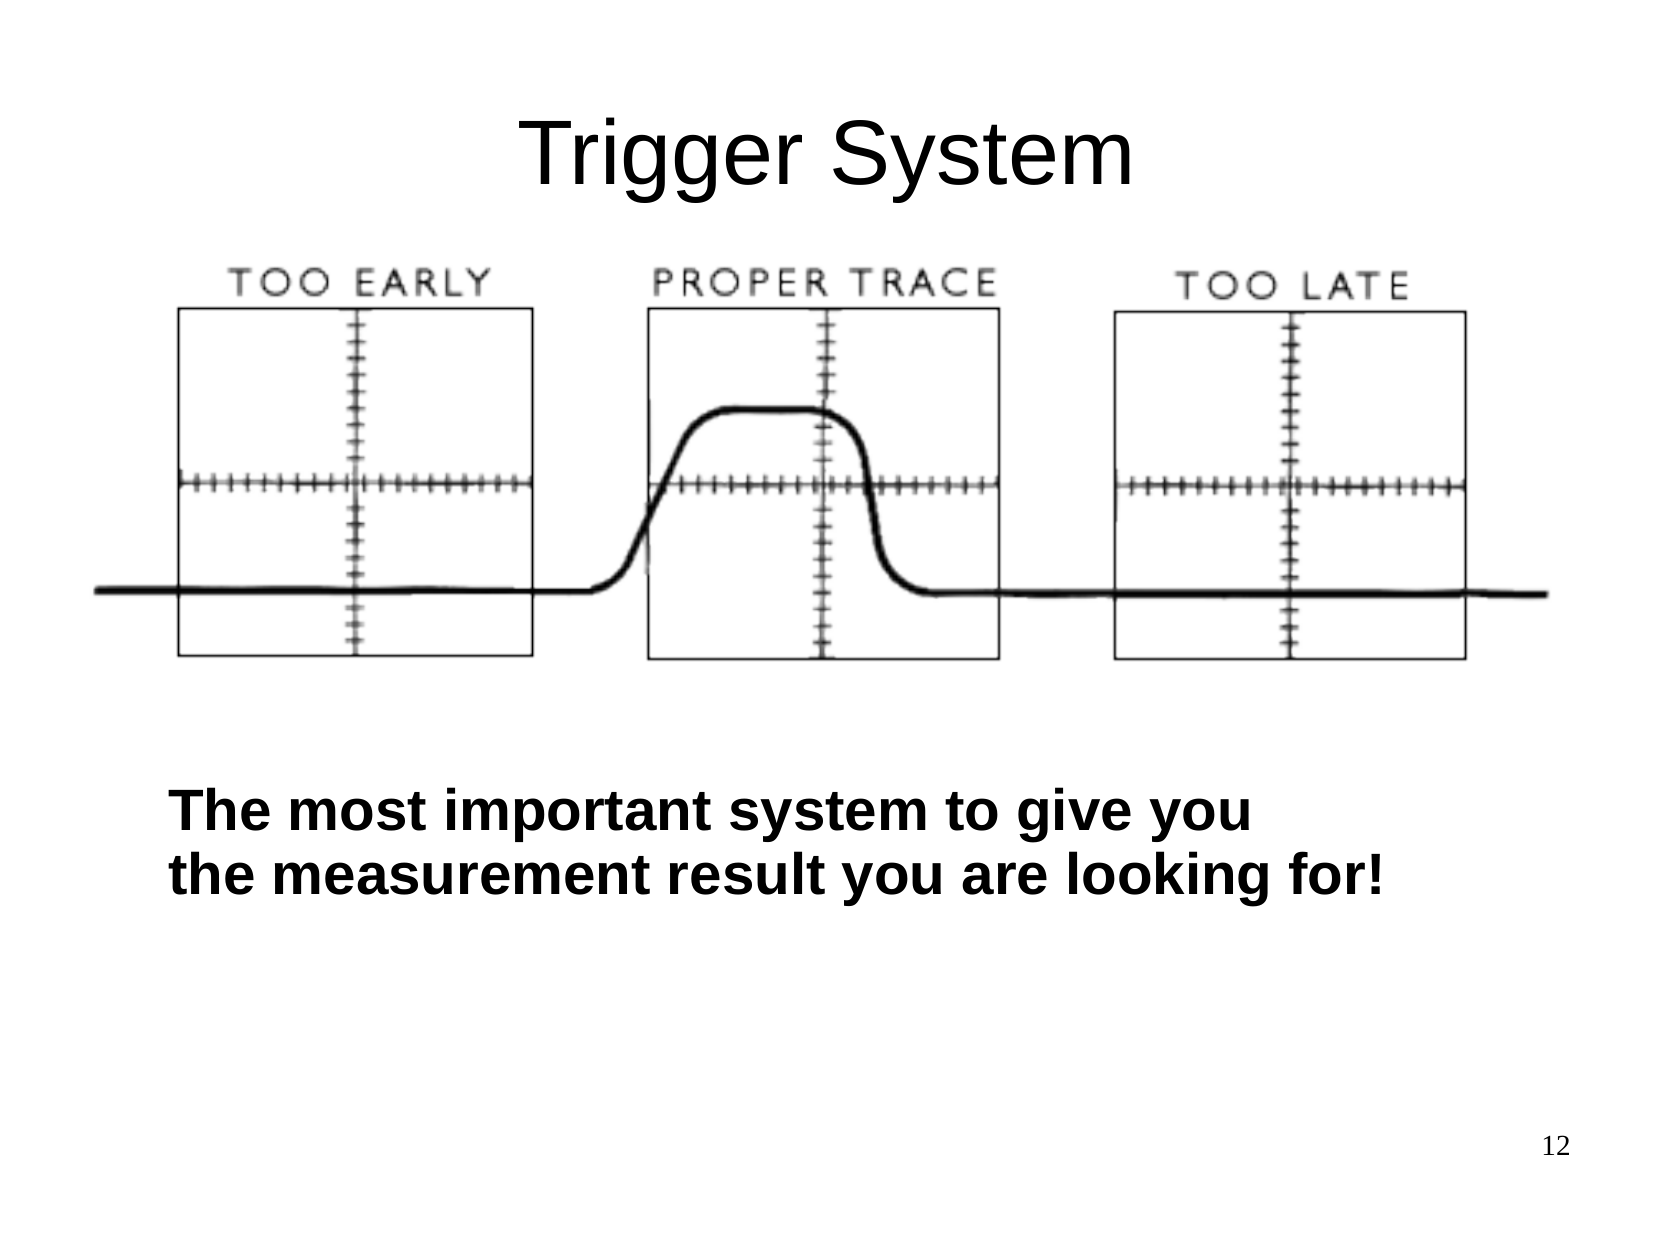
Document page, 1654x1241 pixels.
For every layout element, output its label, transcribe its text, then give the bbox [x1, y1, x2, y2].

text_box The most important system to give you the measurement result you are looking for! [153, 769, 1453, 975]
picture [82, 255, 1571, 695]
title Trigger System [82, 49, 1571, 255]
